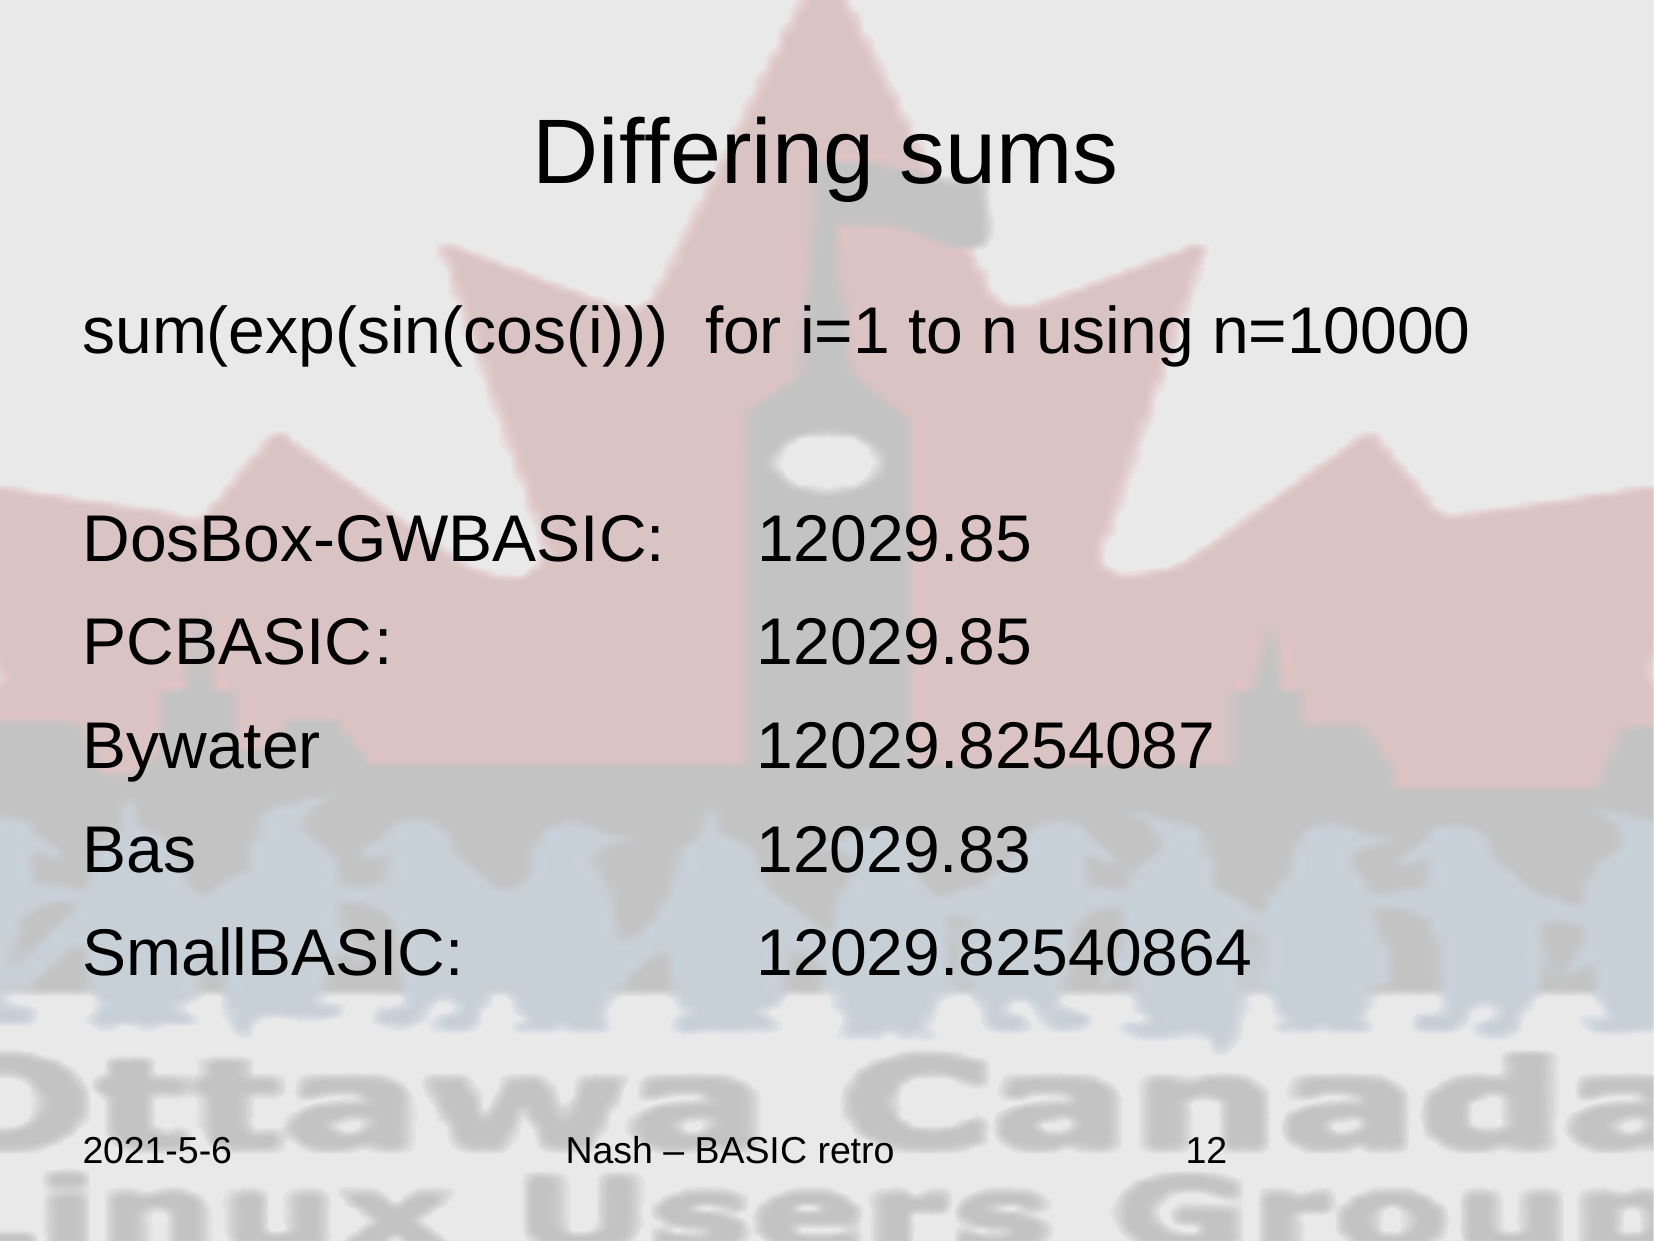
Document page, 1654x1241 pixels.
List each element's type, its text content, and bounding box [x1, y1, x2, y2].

list sum(exp(sin(cos(i))) for i=1 to n using n=10000 DosBox-GWBASIC: 12029.85 PCBASIC : 12029.85 Bywater 12029.8254087 Bas 12029.83 SmallBASIC: 12029.82540864 [82, 290, 1570, 1009]
picture [0, 0, 1654, 1241]
title Differing sums [82, 49, 1570, 256]
